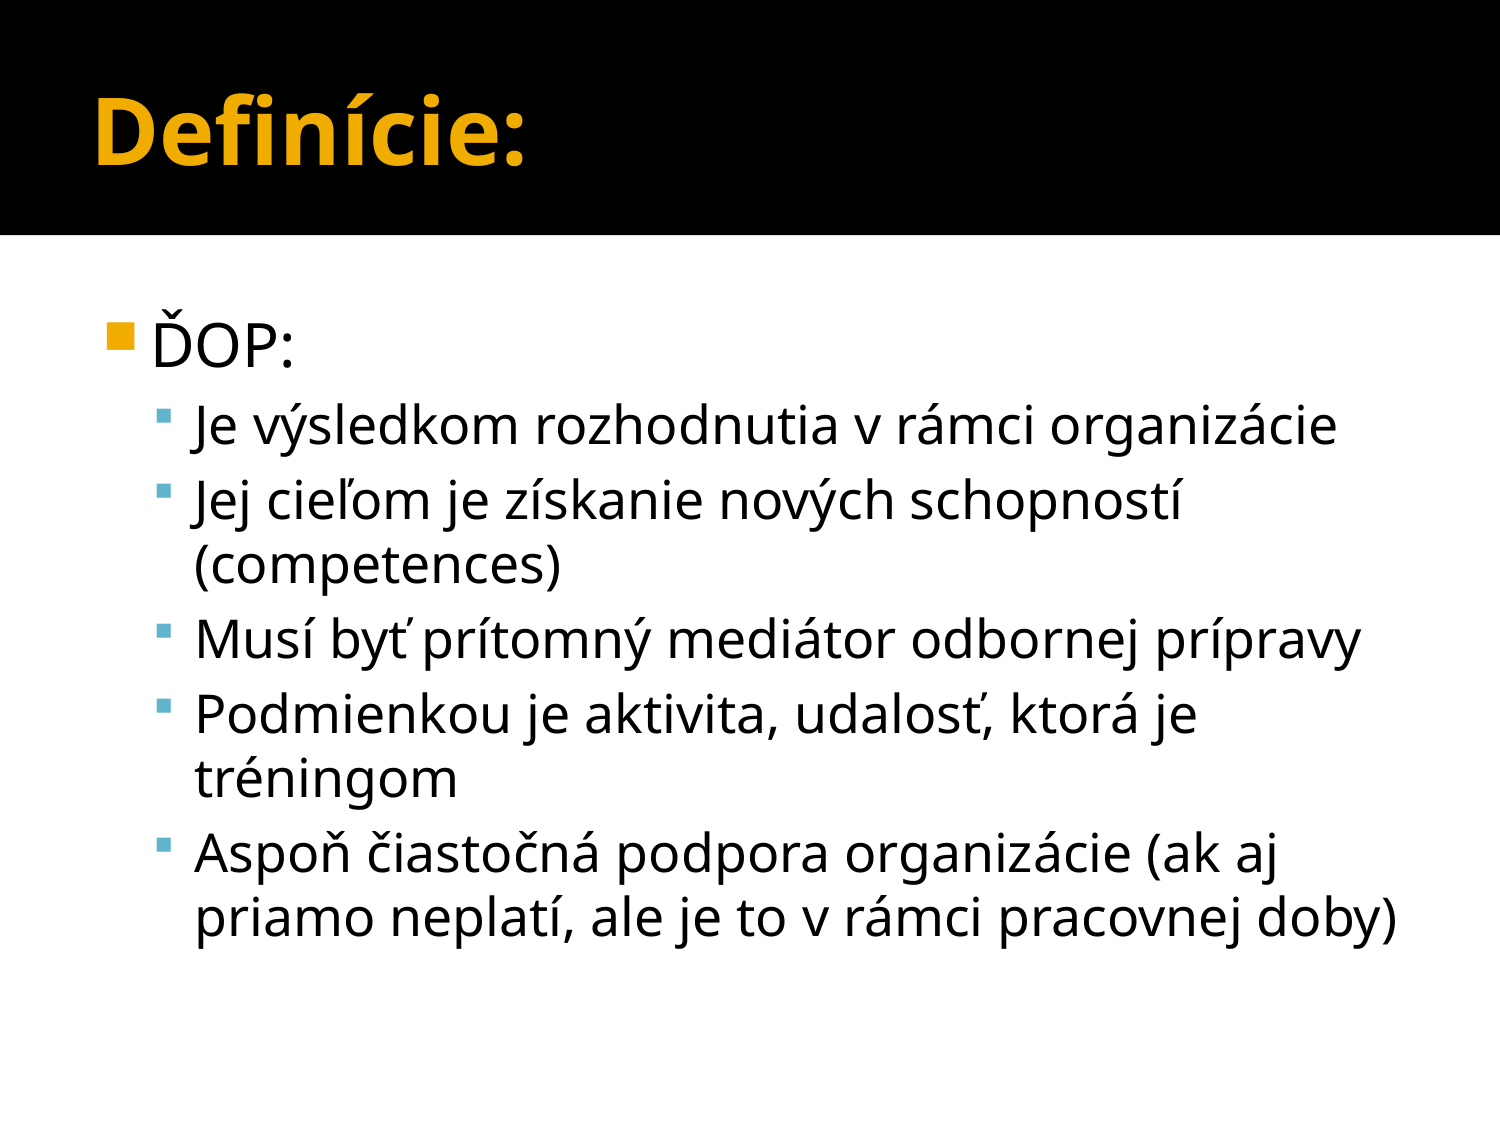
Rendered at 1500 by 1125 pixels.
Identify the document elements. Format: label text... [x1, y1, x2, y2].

list ĎOP: Je výsledkom rozhodnutia v rámci organizácie Jej cieľom je získanie nových schopností (competences) Musí byť prítomný mediátor odbornej prípravy Podmienkou je aktivita, udalosť, ktorá je tréningom Aspoň čiastočná podpora organizácie (ak aj priamo neplatí, ale je to v rámci pracovnej doby) [75, 291, 1425, 1050]
title Definície: [75, 25, 1425, 231]
